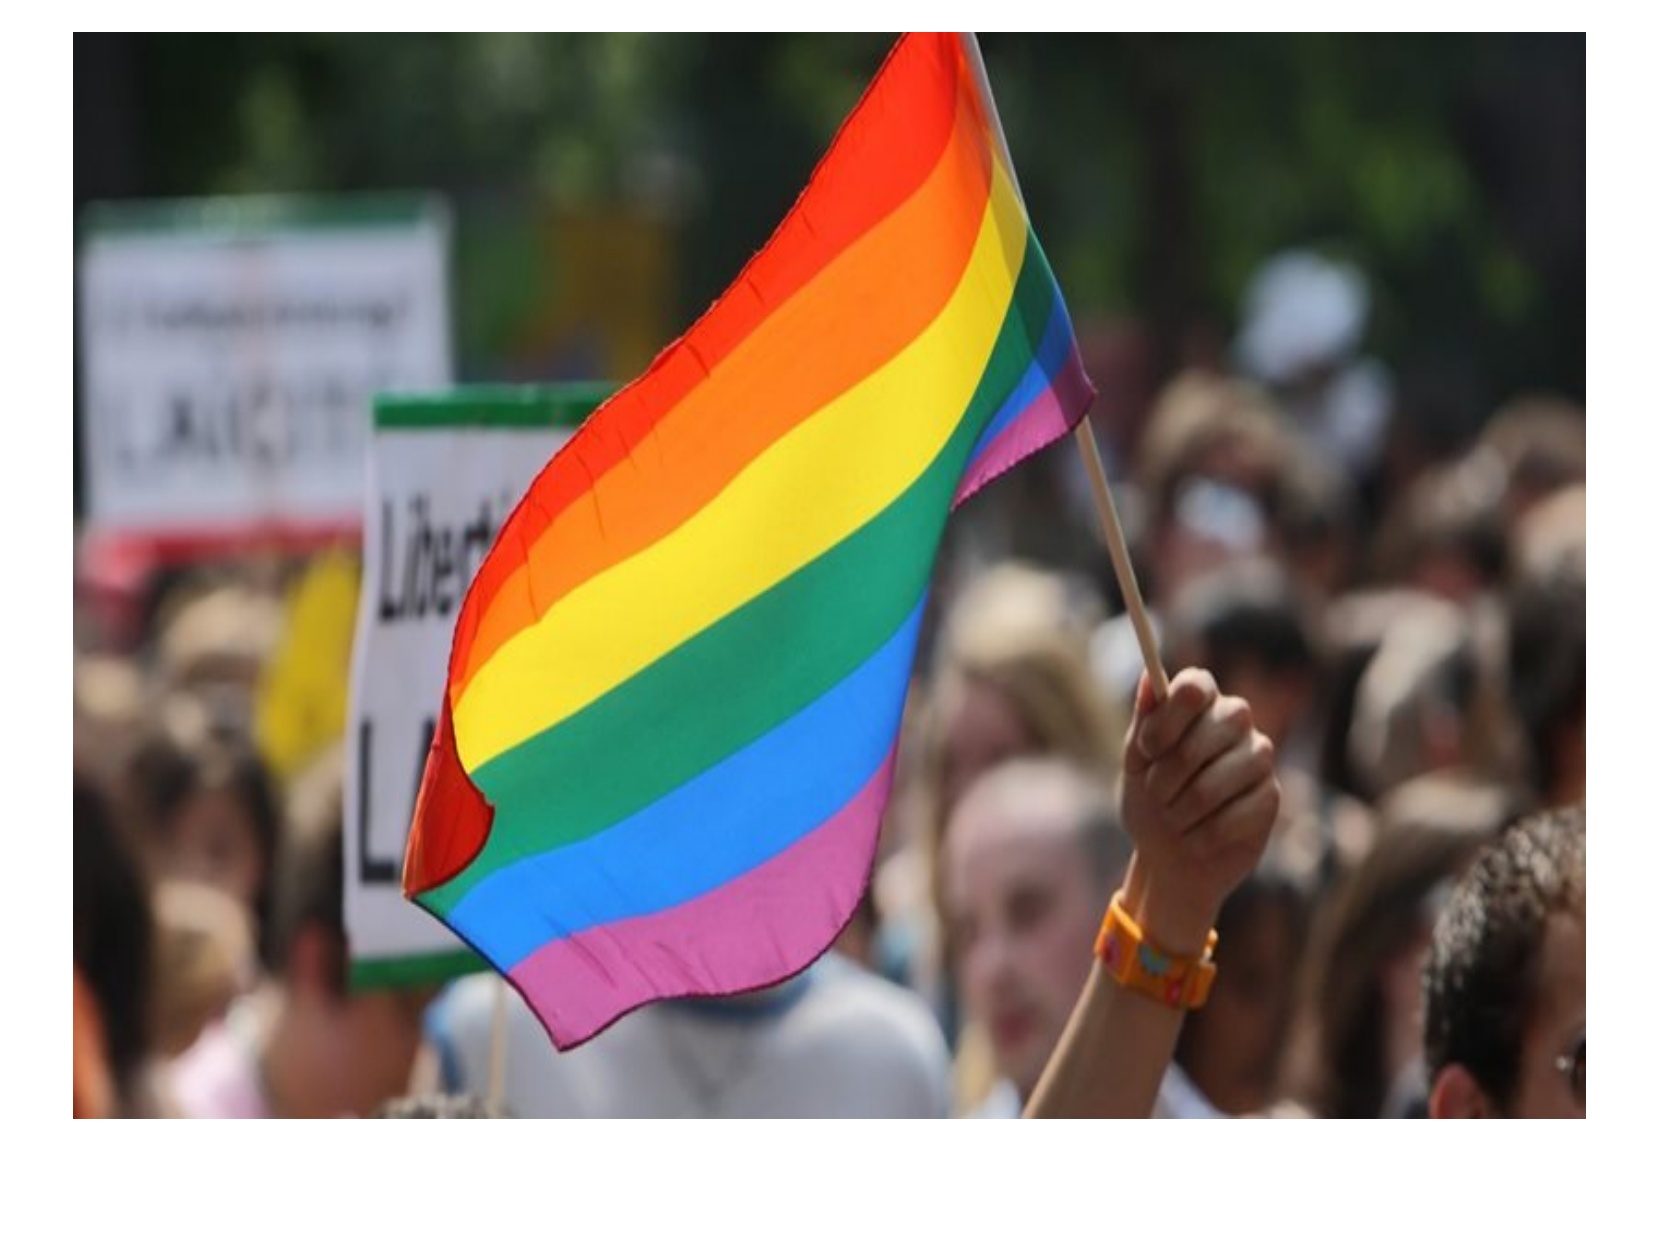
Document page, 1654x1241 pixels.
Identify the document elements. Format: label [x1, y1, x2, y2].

picture [73, 32, 1586, 1120]
